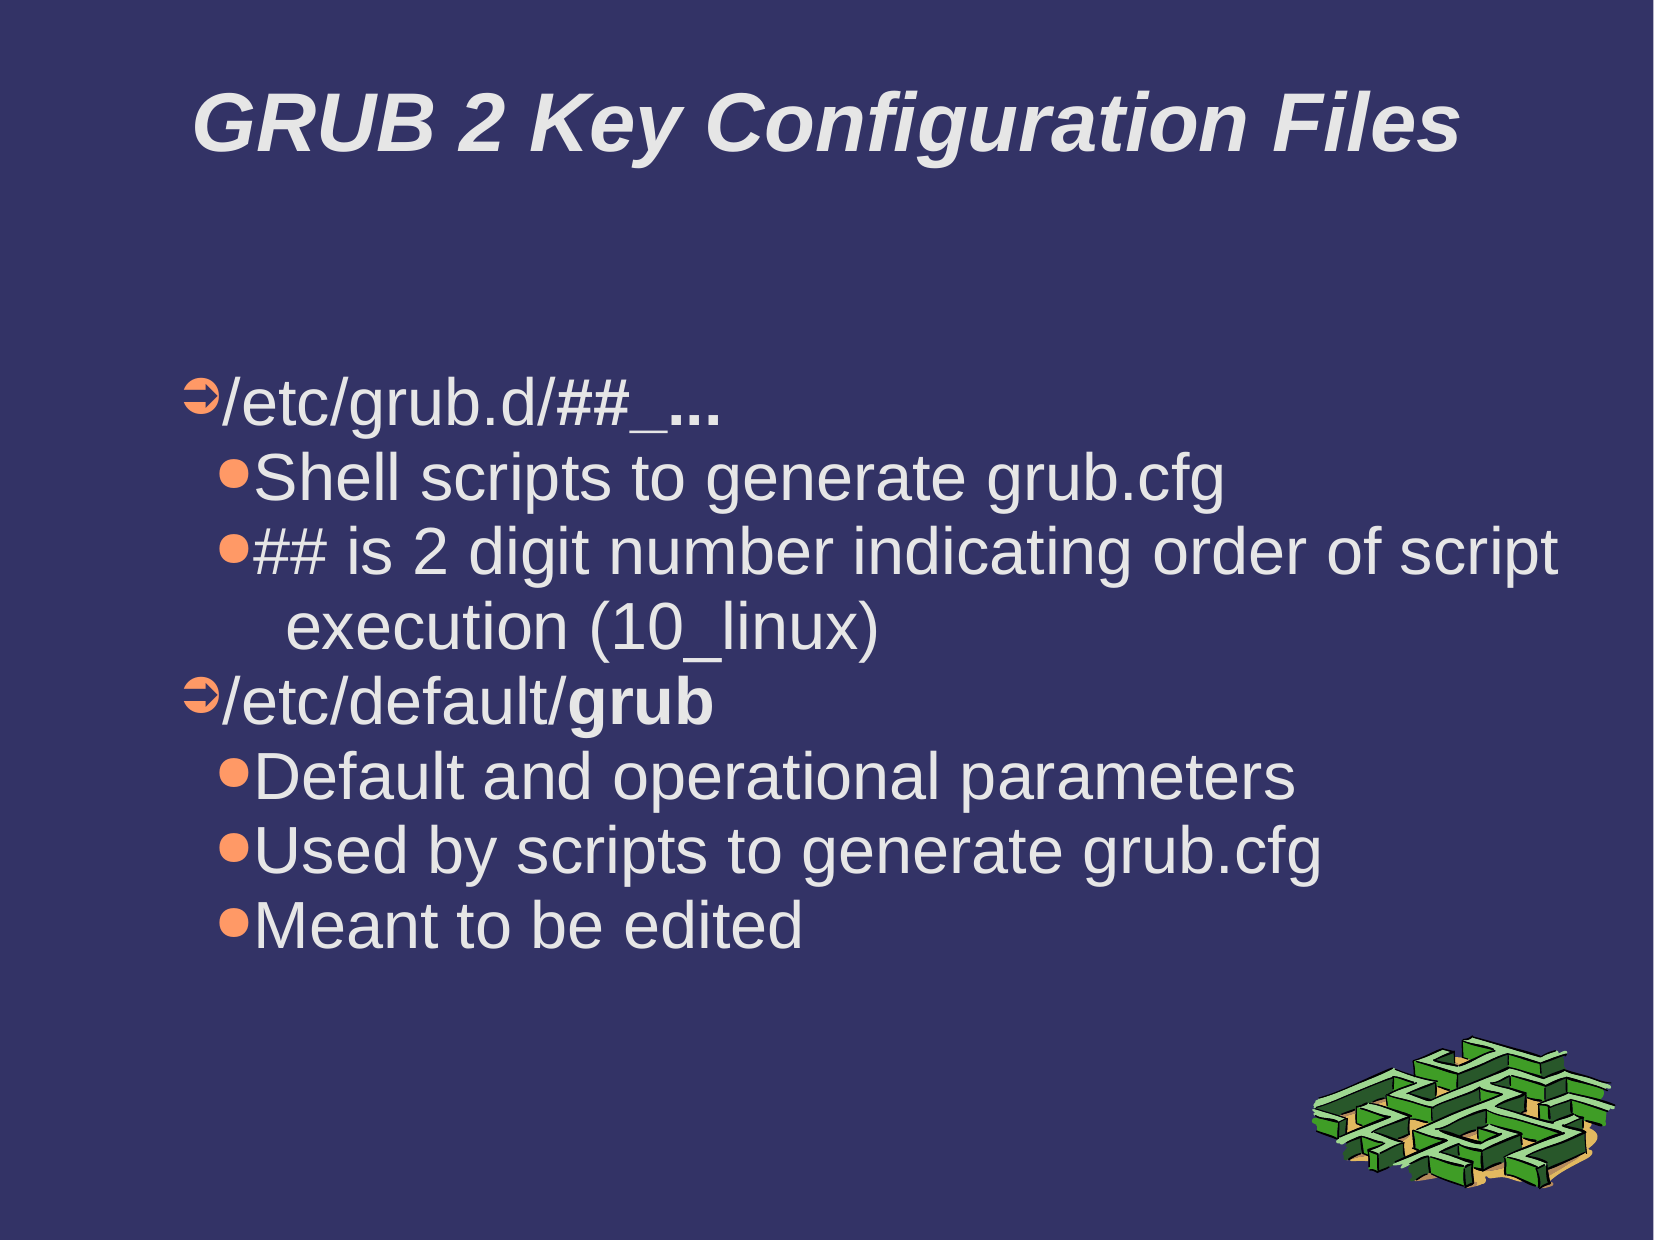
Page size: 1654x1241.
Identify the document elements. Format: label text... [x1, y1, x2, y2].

list /etc/grub.d/##_... Shell scripts to generate grub.cfg ## is 2 digit number indicating order of script execution (10_linux) /etc/default/grub Default and operational parameters Used by scripts to generate grub.cfg Meant to be edited [178, 364, 1570, 1184]
title GRUB 2 Key Configuration Files [121, 19, 1534, 227]
